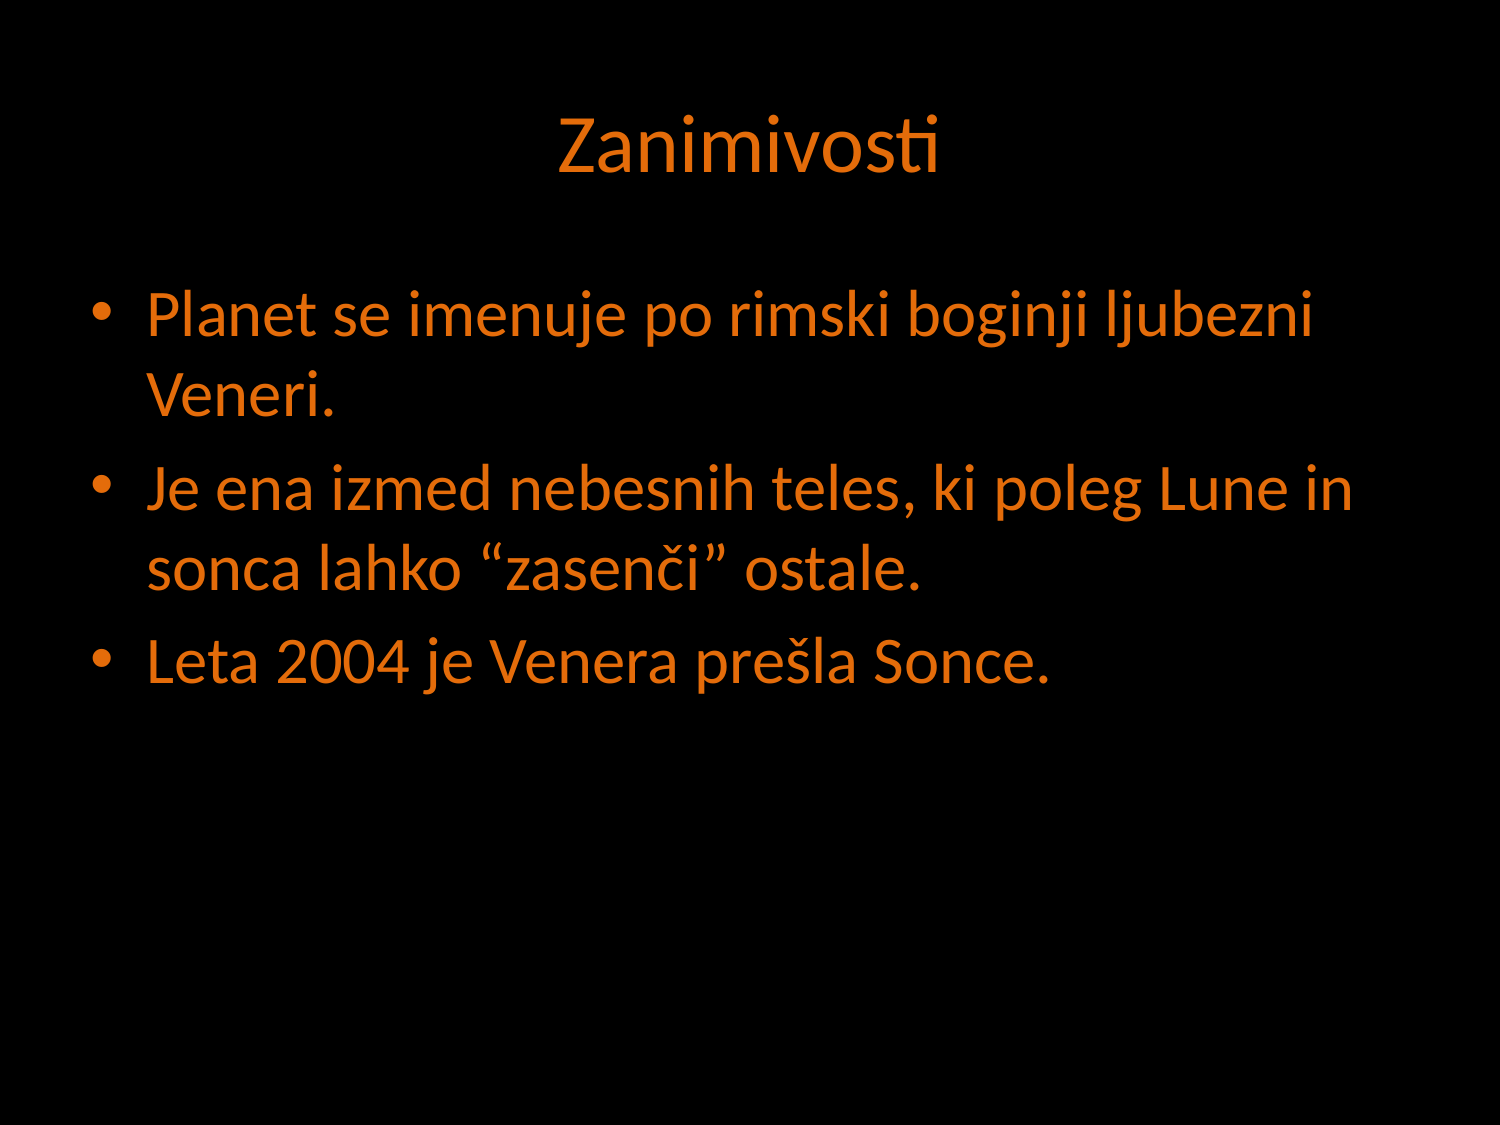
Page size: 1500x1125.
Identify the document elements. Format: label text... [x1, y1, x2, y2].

title Zanimivosti [75, 45, 1425, 233]
list Planet se imenuje po rimski boginji ljubezni Veneri. Je ena izmed nebesnih teles, ki poleg Lune in sonca lahko “zasenči” ostale. Leta 2004 je Venera prešla Sonce. [75, 262, 1425, 1005]
